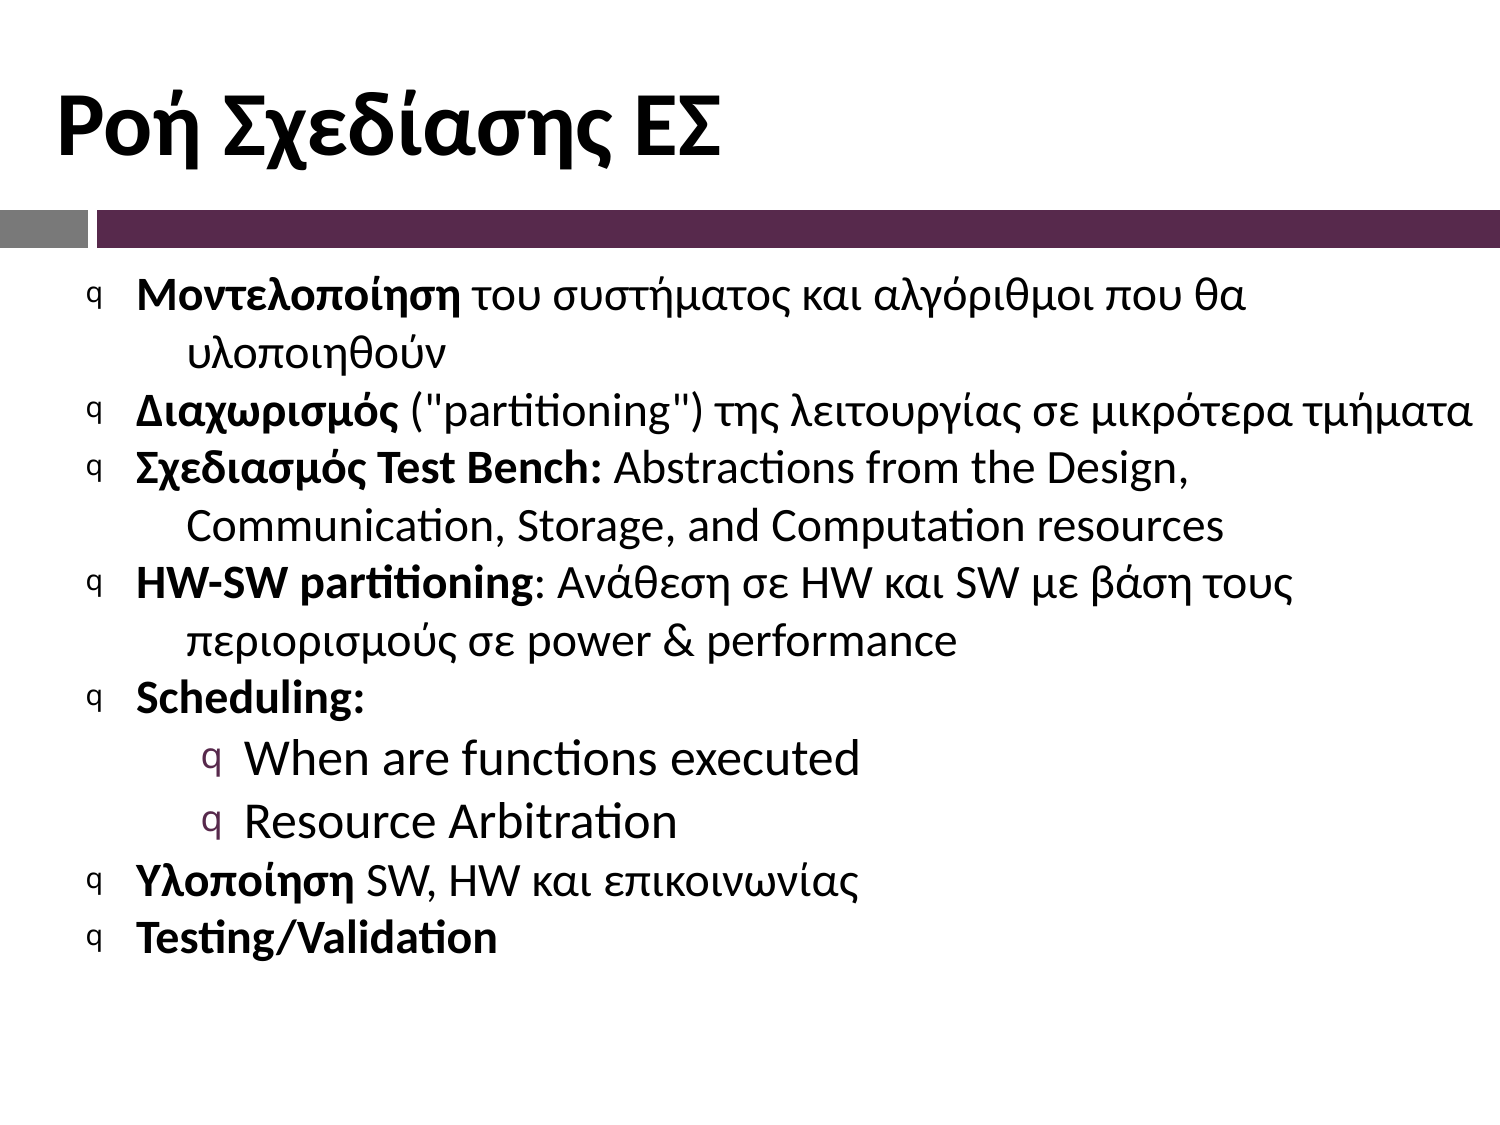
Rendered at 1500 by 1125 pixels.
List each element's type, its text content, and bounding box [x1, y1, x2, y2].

list Μοντελοποίηση του συστήματος και αλγόριθμοι που θα υλοποιηθούν Διαχωρισμός ("partitioning") της λειτουργίας σε μικρότερα τμήματα Σχεδιασμός Test Bench: Abstractions from the Design, Communication, Storage, and Computation resources HW-SW partitioning: Ανάθεση σε HW και SW με βάση τους περιορισμούς σε power & performance Scheduling: When are functions executed Resource Arbitration Υλοποίηση SW, HW και επικοινωνίας Testing/Validation [70, 255, 1500, 1035]
title Ροή Σχεδίασης ΕΣ [41, 24, 1471, 213]
